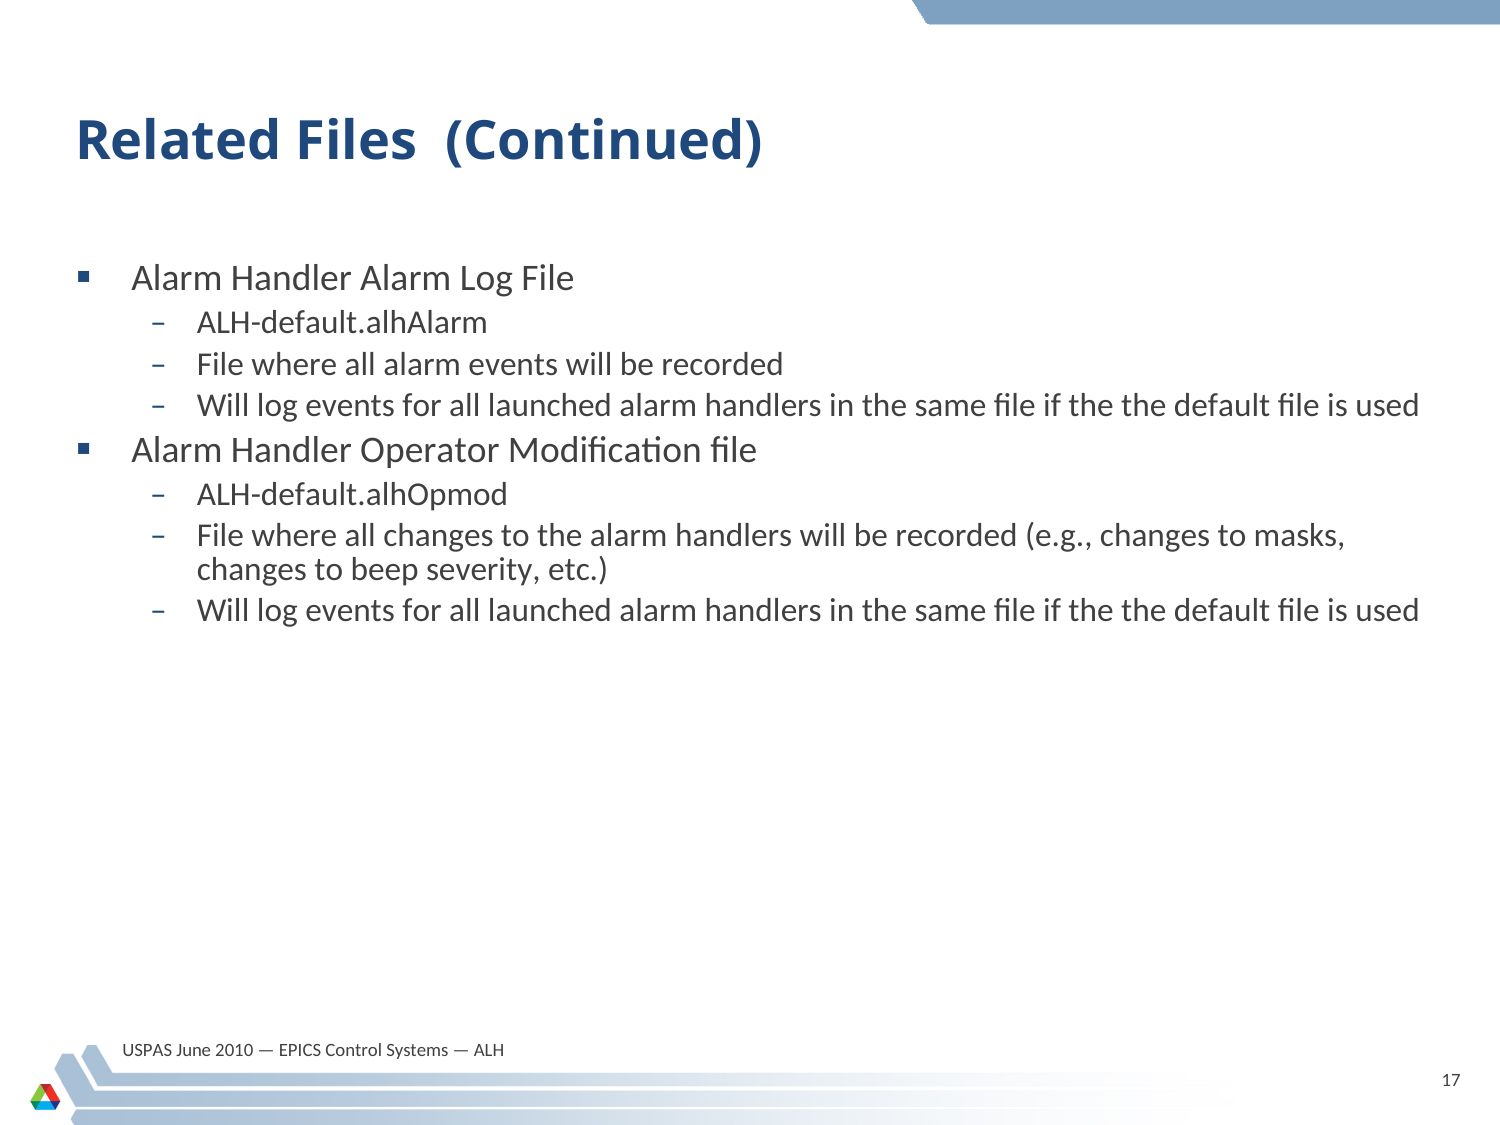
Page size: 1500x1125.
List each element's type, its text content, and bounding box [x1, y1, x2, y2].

title Related Files (Continued) [75, 45, 1426, 233]
list Alarm Handler Alarm Log File ALH-default.alhAlarm File where all alarm events will be recorded Will log events for all launched alarm handlers in the same file if the the default file is used Alarm Handler Operator Modification file ALH-default.alhOpmod File where all changes to the alarm handlers will be recorded (e.g., changes to masks, changes to beep severity, etc.) Will log events for all launched alarm handlers in the same file if the the default file is used [75, 262, 1426, 1006]
picture [0, 1037, 1500, 1125]
picture [0, 0, 1500, 26]
